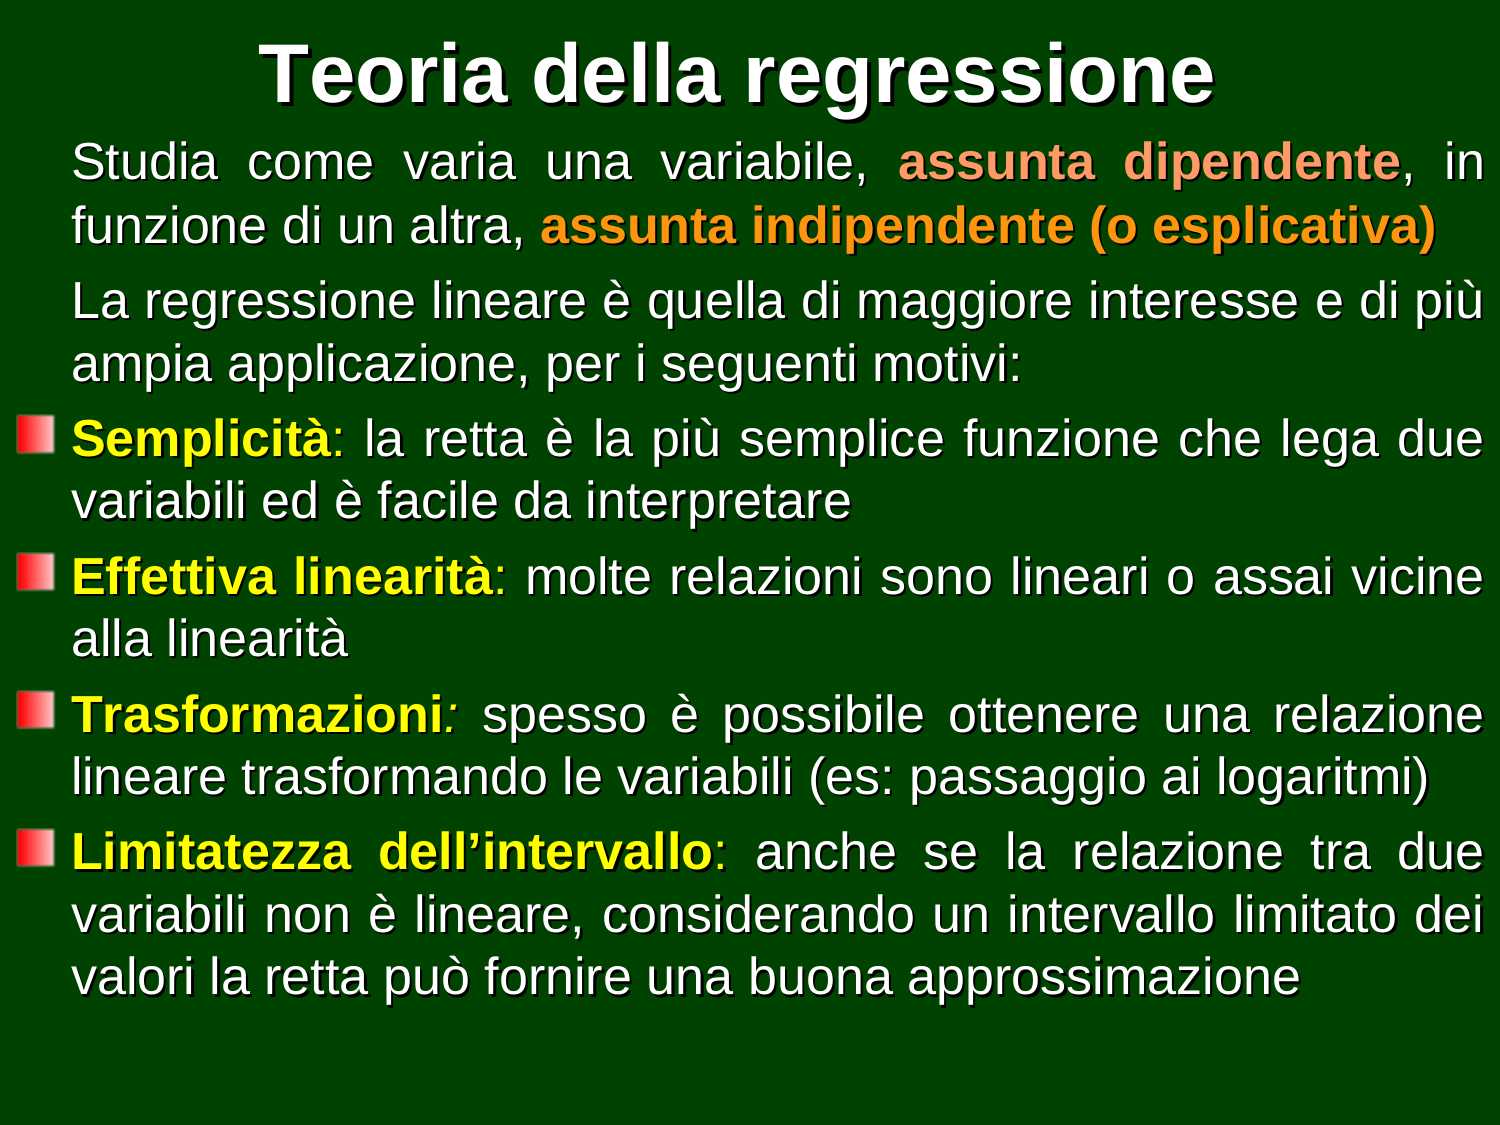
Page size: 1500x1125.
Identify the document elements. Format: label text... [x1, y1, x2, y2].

title Teoria della regressione [62, 11, 1413, 113]
list Studia come varia una variabile, assunta dipendente, in funzione di un altra, assunta indipendente (o esplicativa) La regressione lineare è quella di maggiore interesse e di più ampia applicazione, per i seguenti motivi: Semplicità: la retta è la più semplice funzione che lega due variabili ed è facile da interpretare Effettiva linearità: molte relazioni sono lineari o assai vicine alla linearità Trasformazioni: spesso è possibile ottenere una relazione lineare trasformando le variabili (es: passaggio ai logaritmi) Limitatezza dell’intervallo: anche se la relazione tra due variabili non è lineare, considerando un intervallo limitato dei valori la retta può fornire una buona approssimazione [0, 113, 1500, 1095]
